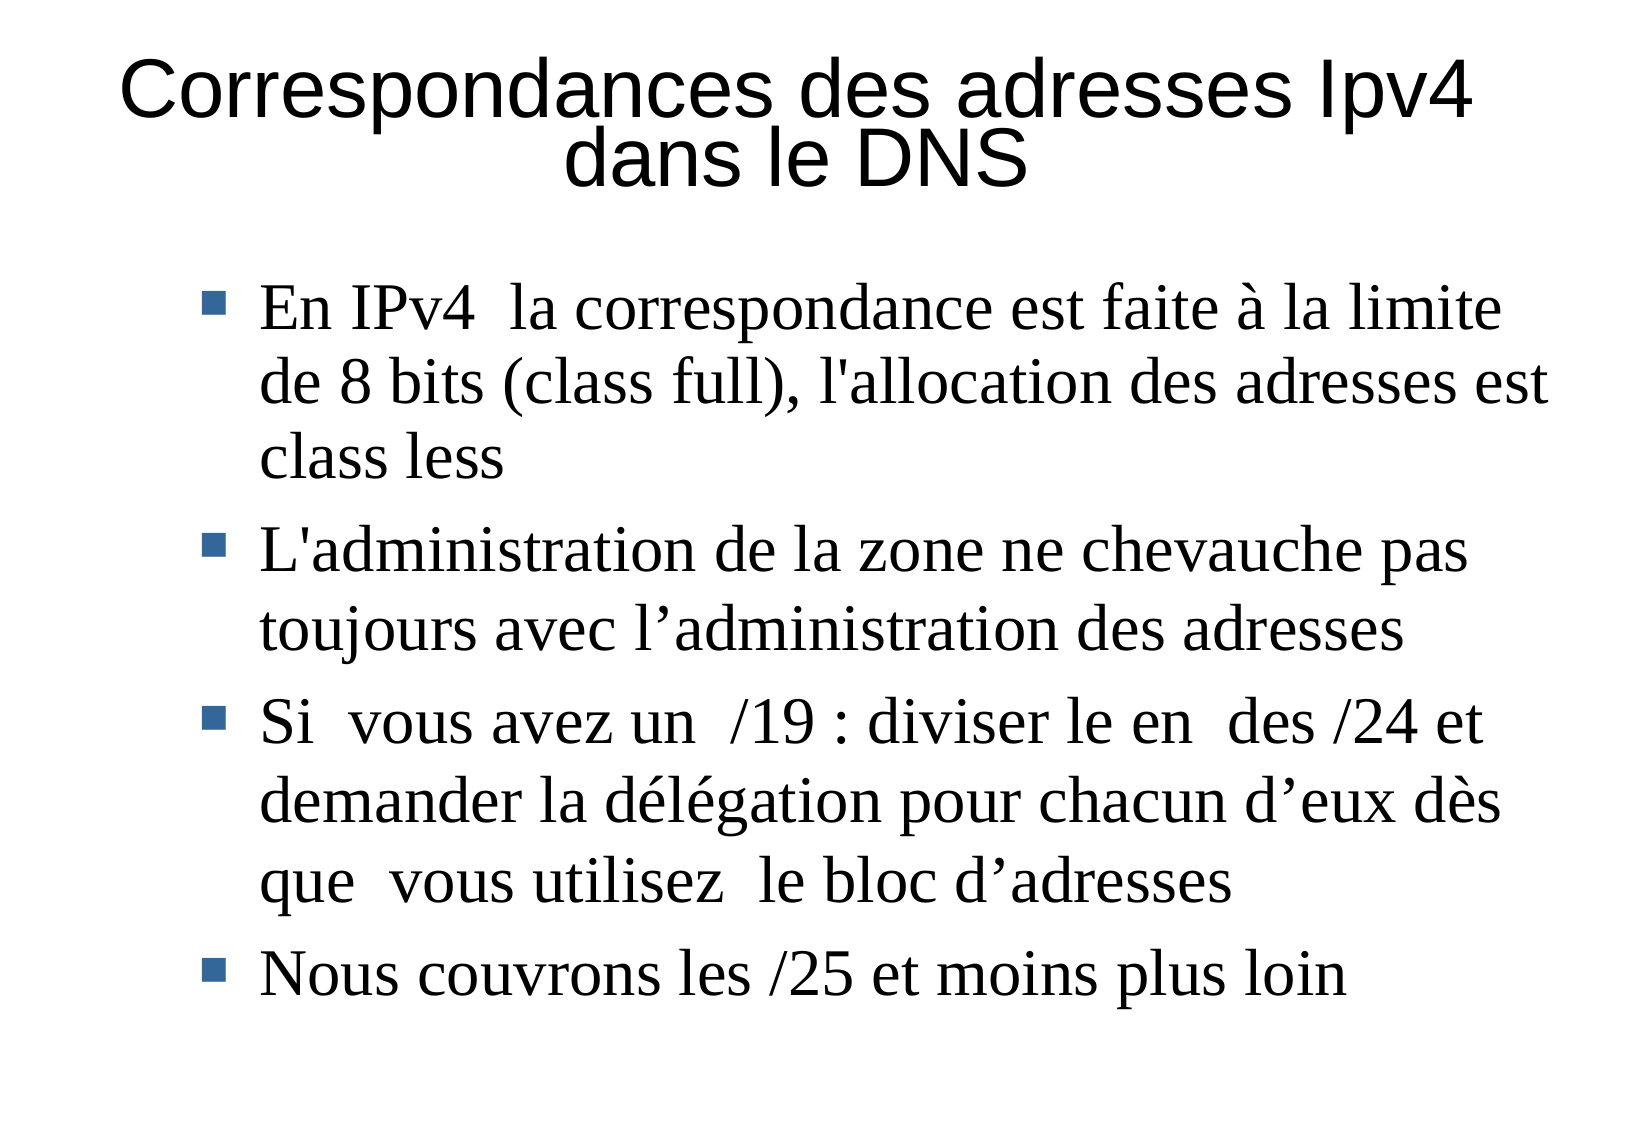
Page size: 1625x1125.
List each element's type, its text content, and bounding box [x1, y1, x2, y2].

text_box En IPv4 la correspondance est faite à la limite de 8 bits (class full), l'allocation des adresses est class less L'administration de la zone ne chevauche pas toujours avec l’administration des adresses Si vous avez un /19 : diviser le en des /24 et demander la délégation pour chacun d’eux dès que vous utilisez le bloc d’adresses Nous couvrons les /25 et moins plus loin [189, 262, 1584, 1020]
text_box Correspondances des adresses Ipv4 dans le DNS [63, 54, 1530, 208]
